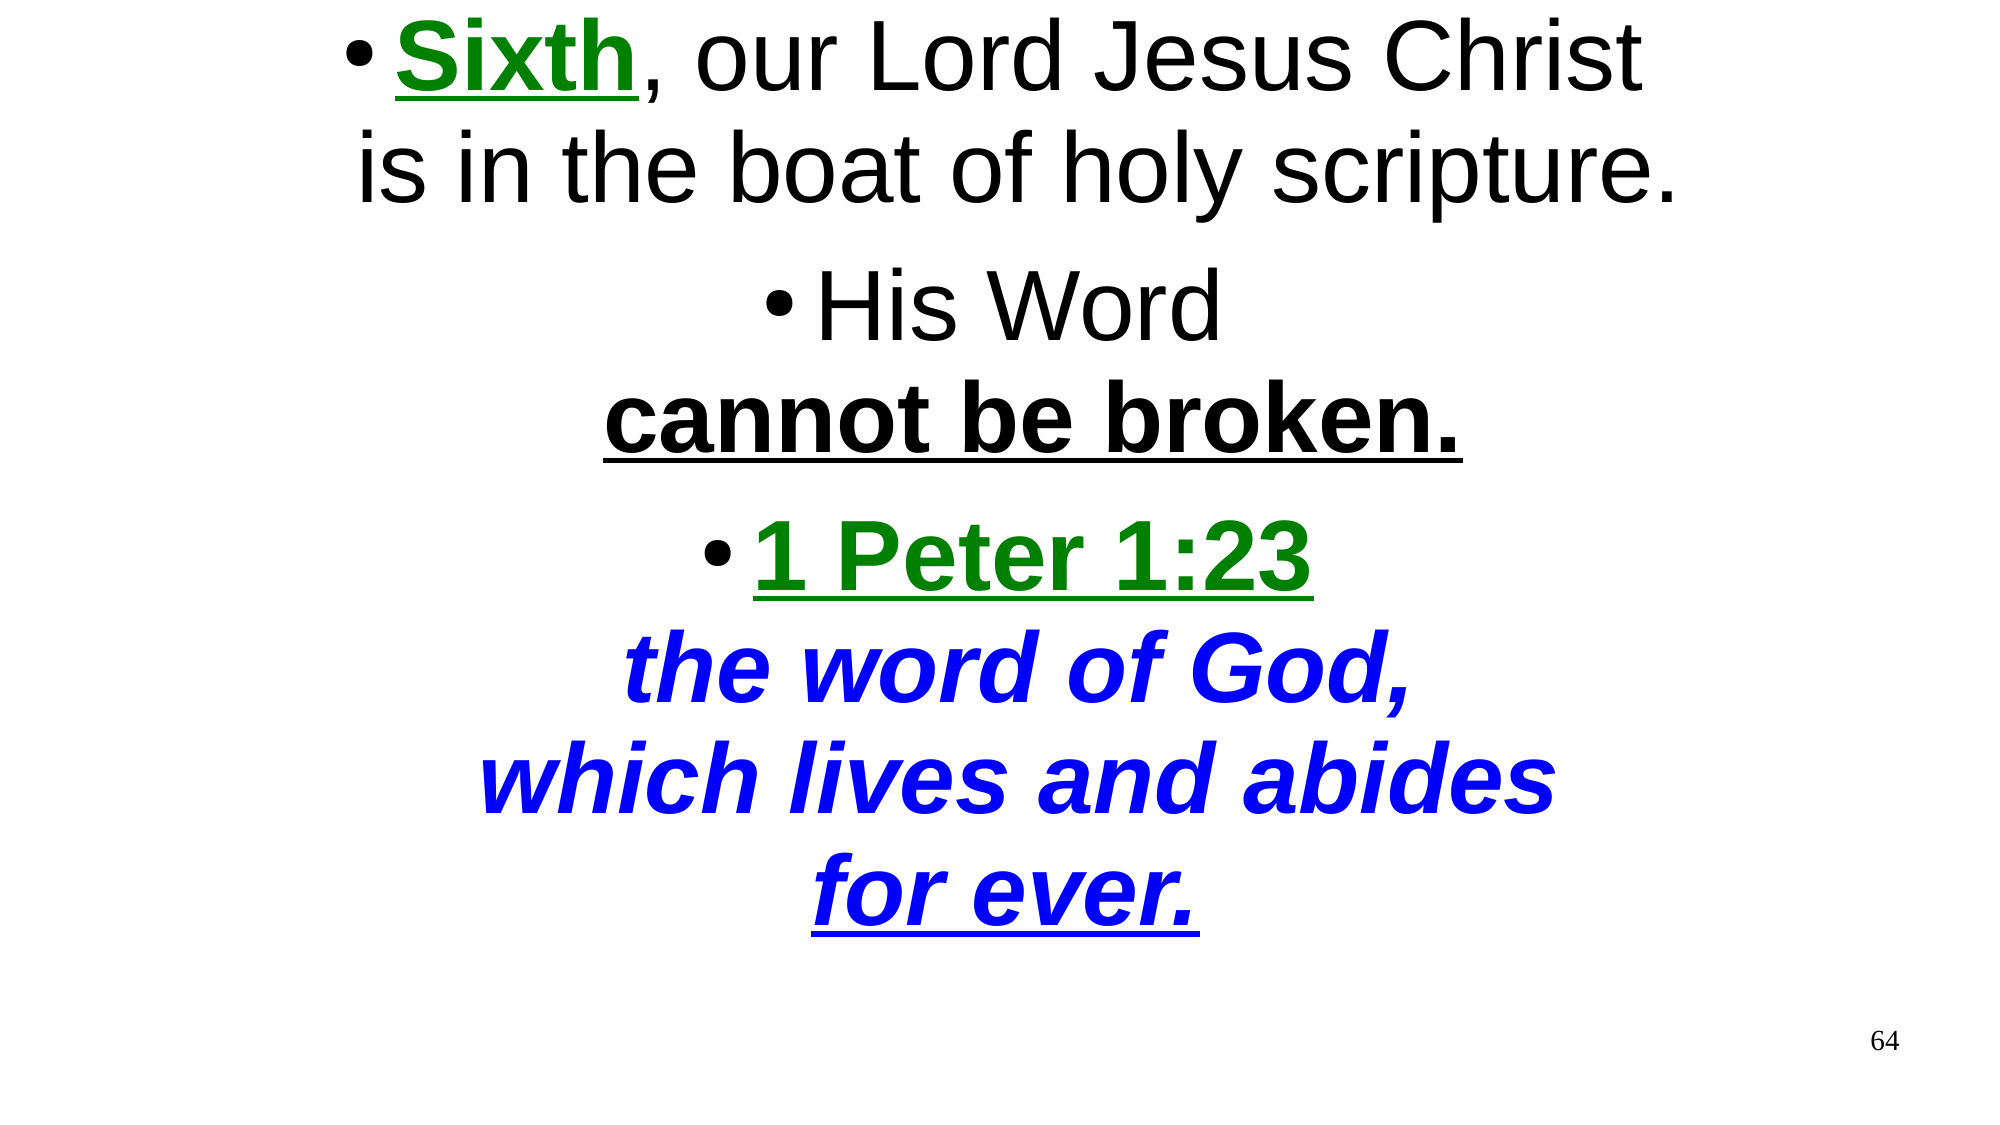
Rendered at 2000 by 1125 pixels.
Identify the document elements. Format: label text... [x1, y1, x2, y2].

list Sixth, our Lord Jesus Christ is in the boat of holy scripture. His Word cannot be broken. 1 Peter 1:23 the word of God, which lives and abides for ever. [0, 0, 1996, 1123]
